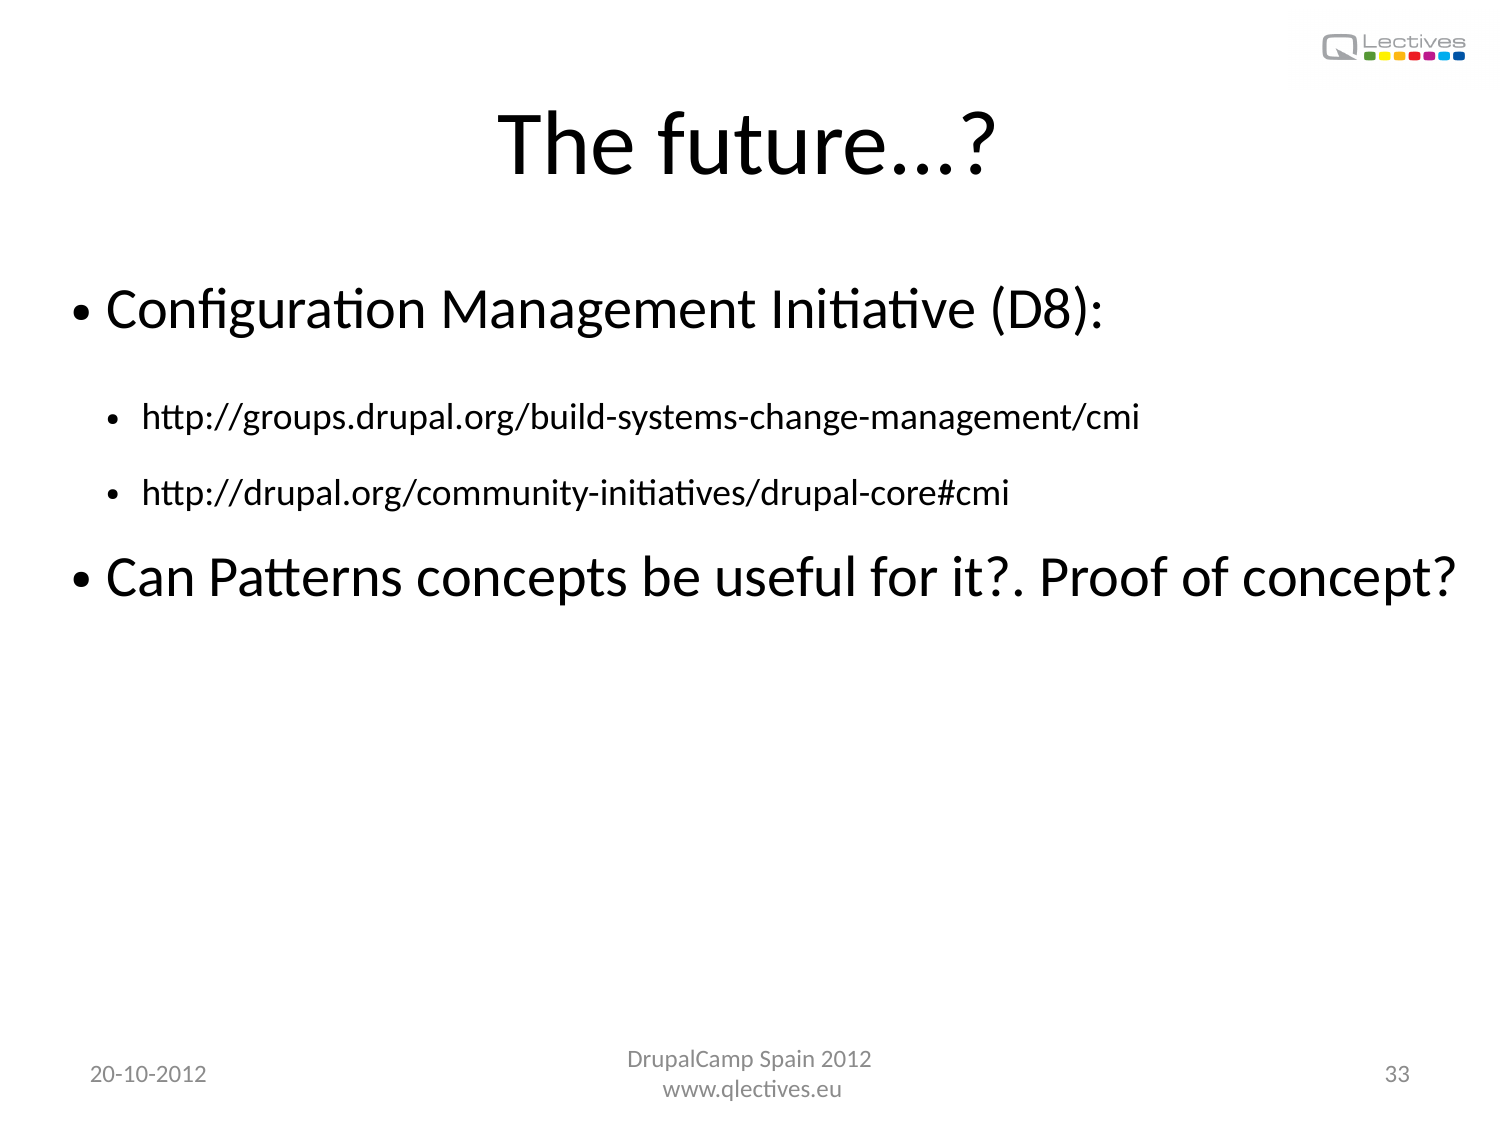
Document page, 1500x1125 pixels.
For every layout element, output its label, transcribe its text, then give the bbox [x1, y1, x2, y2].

text_box 20-10-2012 [74, 1042, 425, 1103]
picture [1288, 9, 1500, 90]
text_box DrupalCamp Spain 2012 www.qlectives.eu [512, 1042, 988, 1103]
text_box Configuration Management Initiative (D8): http://groups.drupal.org/build-systems-change-management/cmi http://drupal.org/community-initiatives/drupal-core#cmi Can Patterns concepts be useful for it?. Proof of concept? [56, 212, 1477, 910]
text_box <number> [1074, 1042, 1425, 1103]
text_box The future...? [74, 44, 1425, 212]
